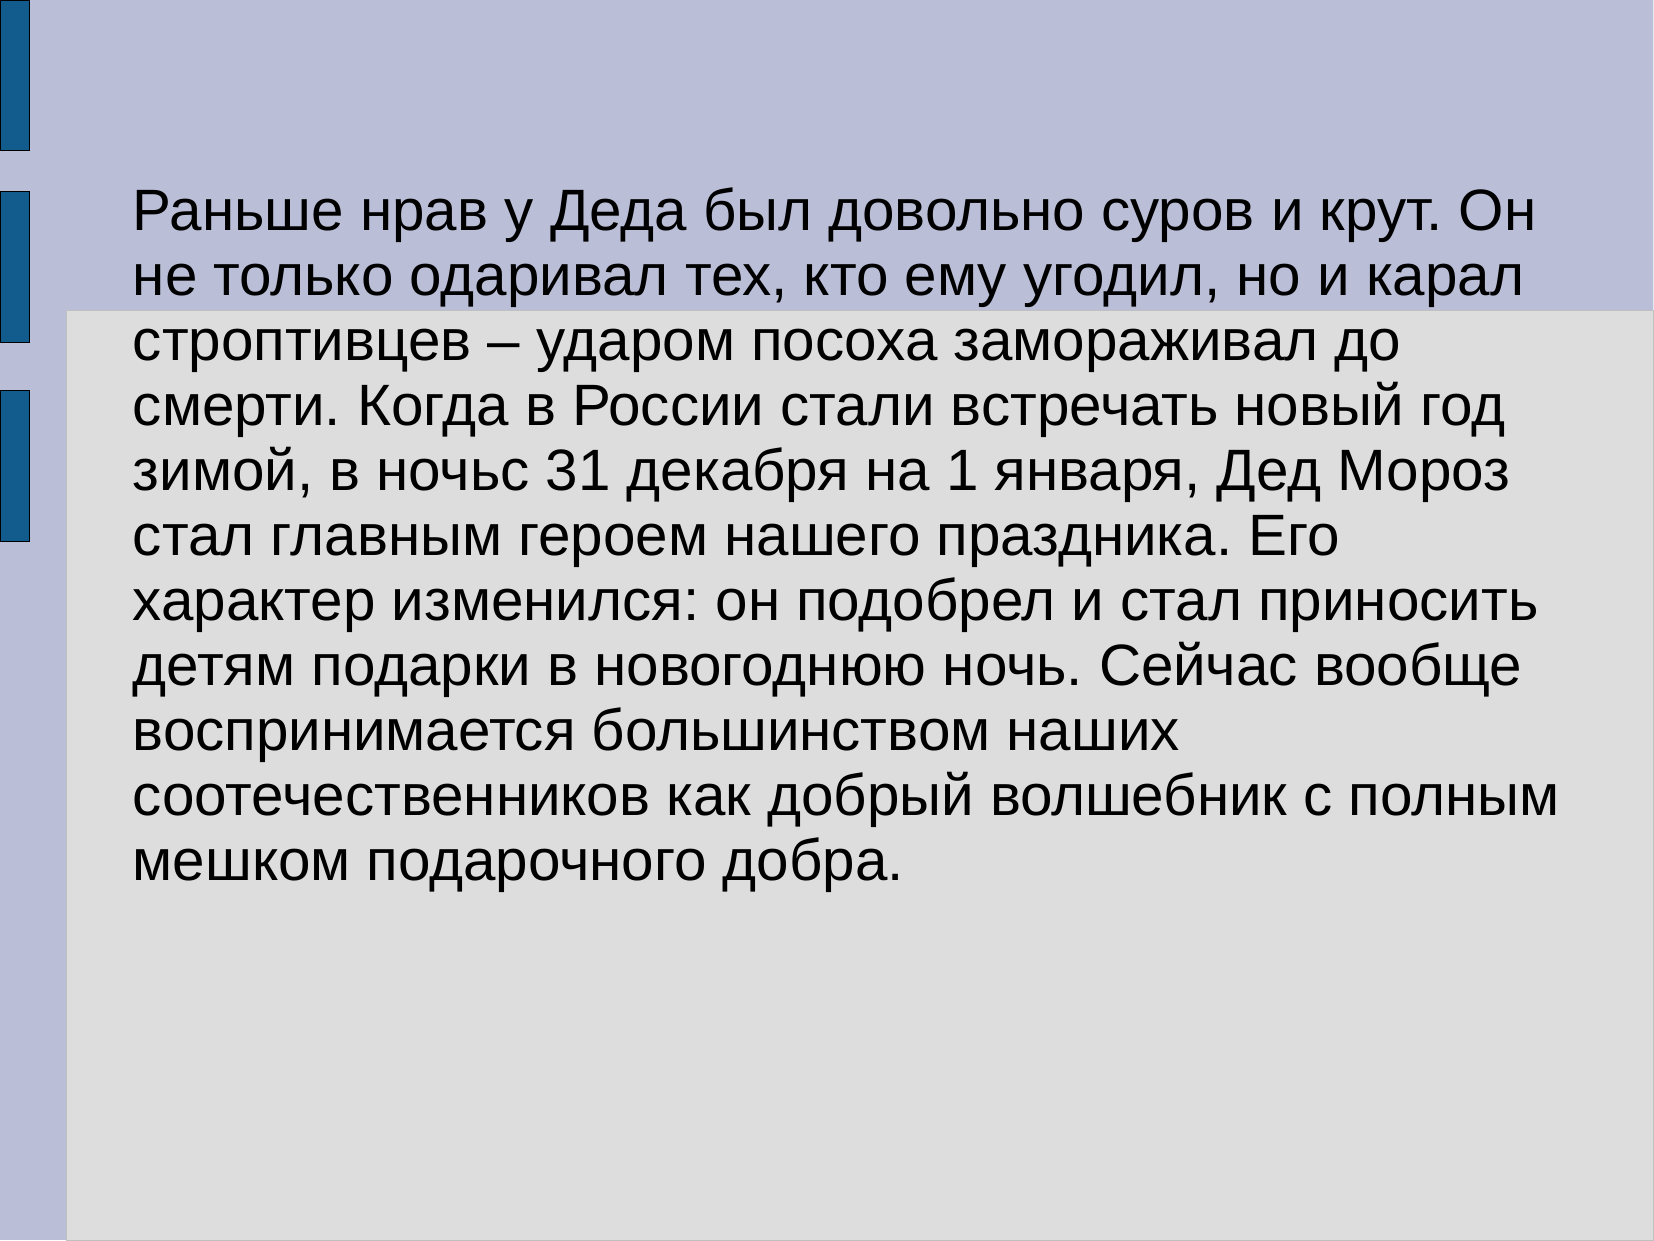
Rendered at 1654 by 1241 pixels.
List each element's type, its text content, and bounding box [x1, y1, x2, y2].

text_box Раньше нрав у Деда был довольно суров и крут. Он не только одаривал тех, кто ему угодил, но и карал строптивцев – ударом посоха замораживал до смерти. Когда в России стали встречать новый год зимой, в ночьс 31 декабря на 1 января, Дед Мороз стал главным героем нашего праздника. Его характер изменился: он подобрел и стал приносить детям подарки в новогоднюю ночь. Сейчас вообще воспринимается большинством наших соотечественников как добрый волшебник с полным мешком подарочного добра. [118, 170, 1595, 898]
